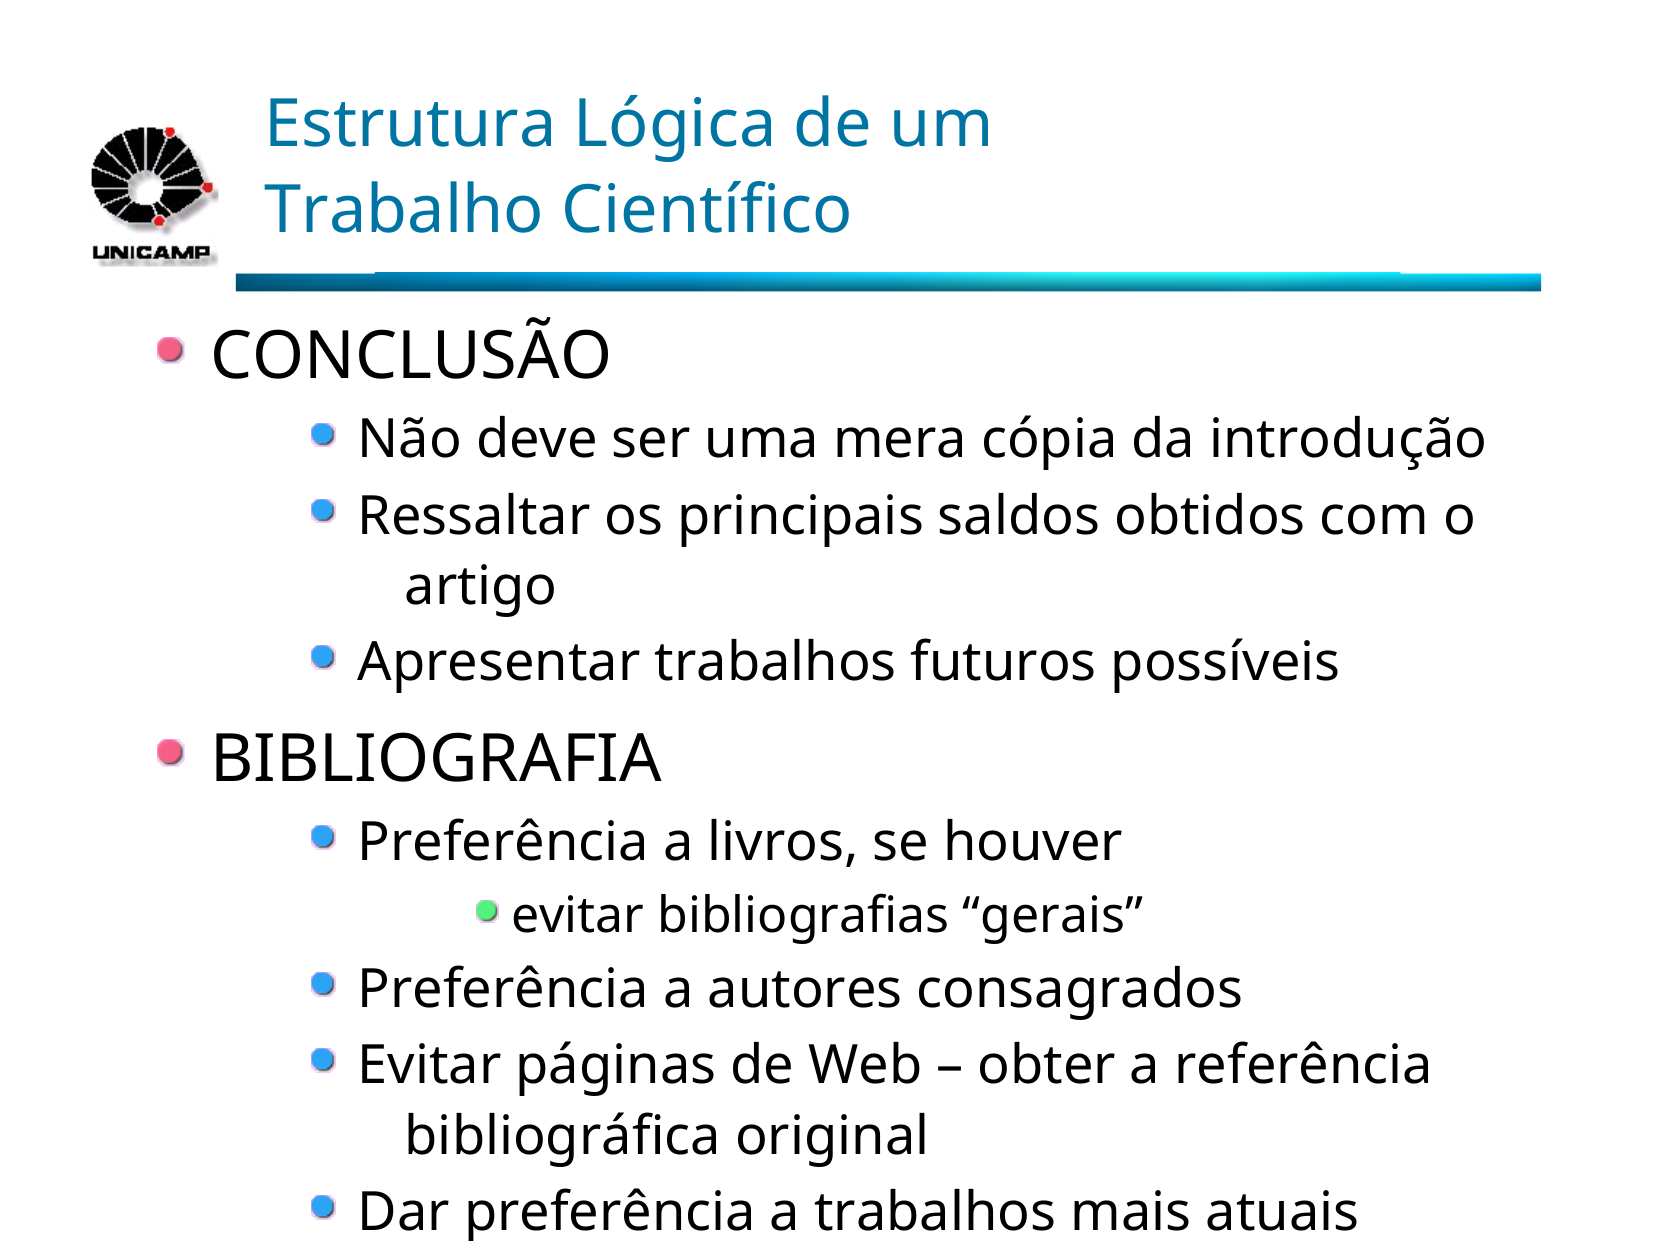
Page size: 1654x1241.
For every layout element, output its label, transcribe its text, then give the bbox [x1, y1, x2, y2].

picture [310, 1208, 337, 1221]
picture [125, 272, 1654, 295]
list CONCLUSÃO Não deve ser uma mera cópia da introdução Ressaltar os principais saldos obtidos com o artigo Apresentar trabalhos futuros possíveis BIBLIOGRAFIA Preferência a livros, se houver evitar bibliografias “gerais” Preferência a autores consagrados Evitar páginas de Web – obter a referência bibliográfica original Dar preferência a trabalhos mais atuais A menos que se esteja fazendo uma retrospectiva histórica [121, 309, 1534, 1208]
title Estrutura Lógica de um Trabalho Científico [264, 42, 1534, 250]
